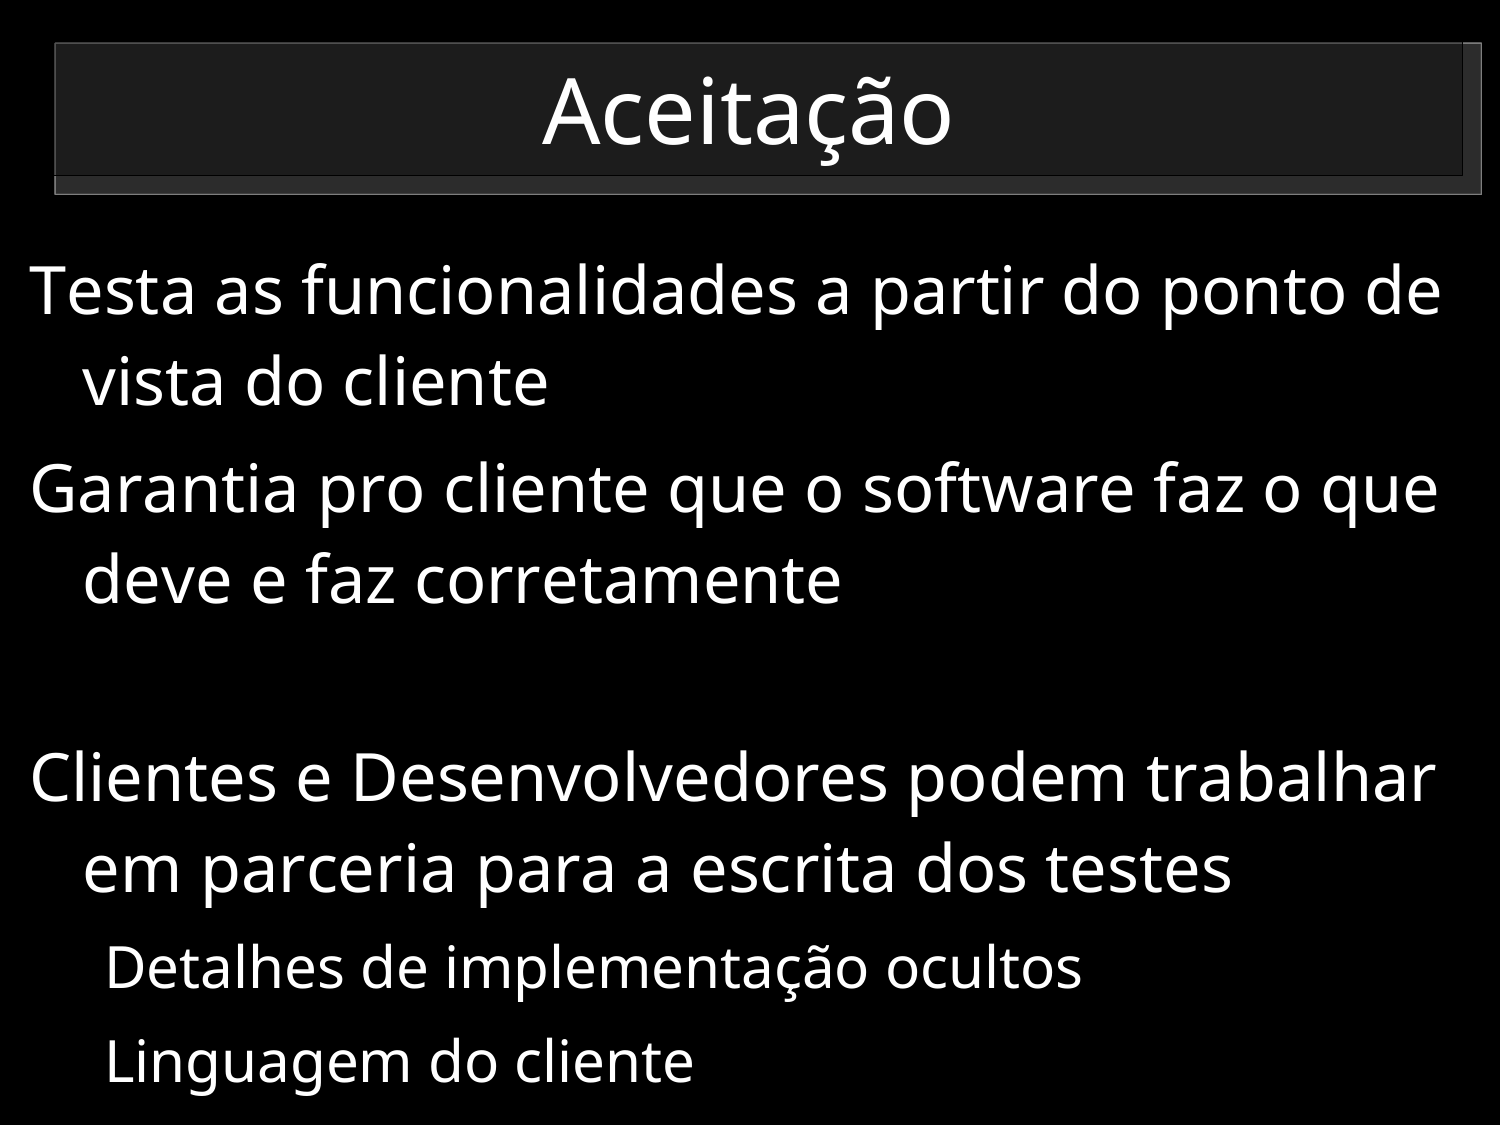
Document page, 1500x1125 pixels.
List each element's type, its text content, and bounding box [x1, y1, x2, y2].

title Aceitação [29, 38, 1469, 180]
list Testa as funcionalidades a partir do ponto de vista do cliente Garantia pro cliente que o software faz o que deve e faz corretamente Clientes e Desenvolvedores podem trabalhar em parceria para a escrita dos testes Detalhes de implementação ocultos Linguagem do cliente [29, 243, 1469, 1086]
